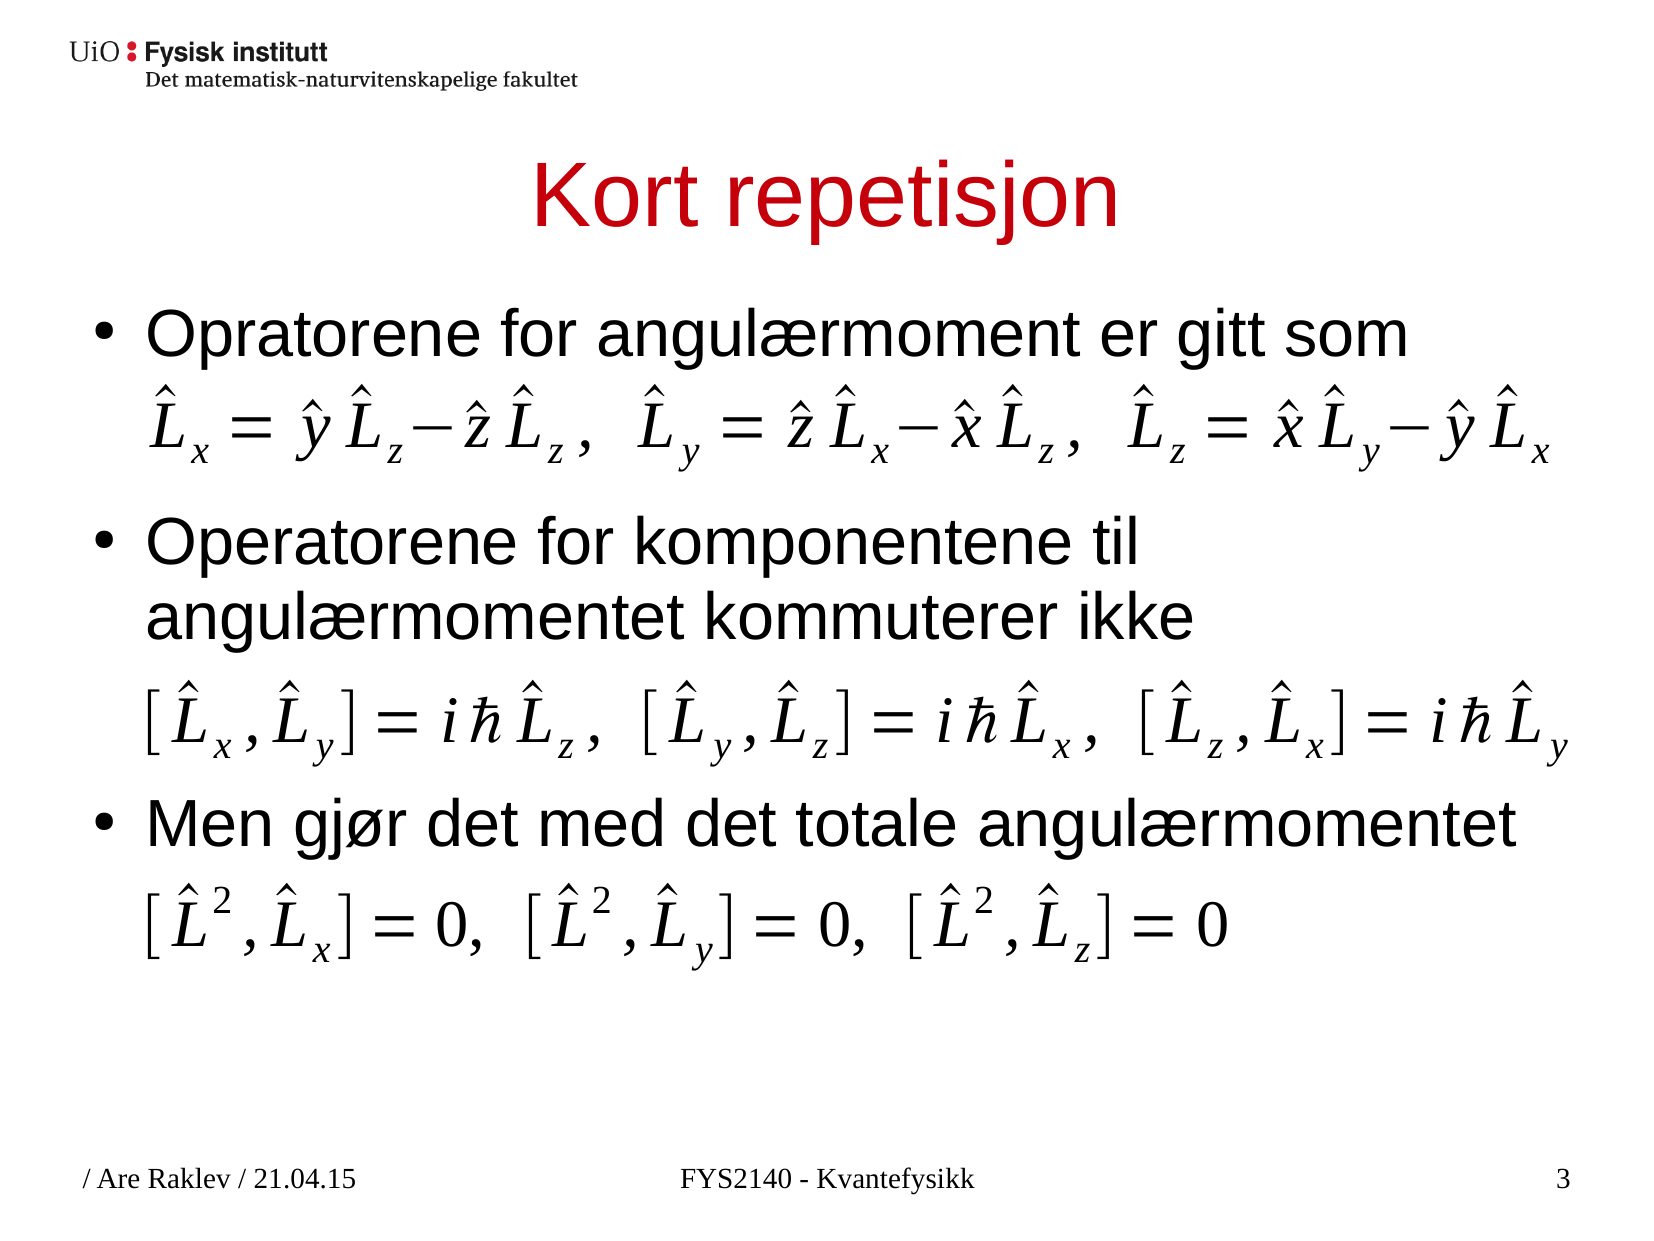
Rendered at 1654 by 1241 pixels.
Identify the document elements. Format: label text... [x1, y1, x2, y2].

chart [138, 877, 1237, 971]
picture [68, 37, 581, 93]
list Opratorene for angulærmoment er gitt som Operatorene for komponentene til angulærmomentet kommuterer ikke Men gjør det med det totale angulærmomentet [74, 295, 1567, 1100]
chart [138, 676, 1576, 768]
title Kort repetisjon [82, 90, 1571, 298]
chart [138, 381, 1558, 473]
